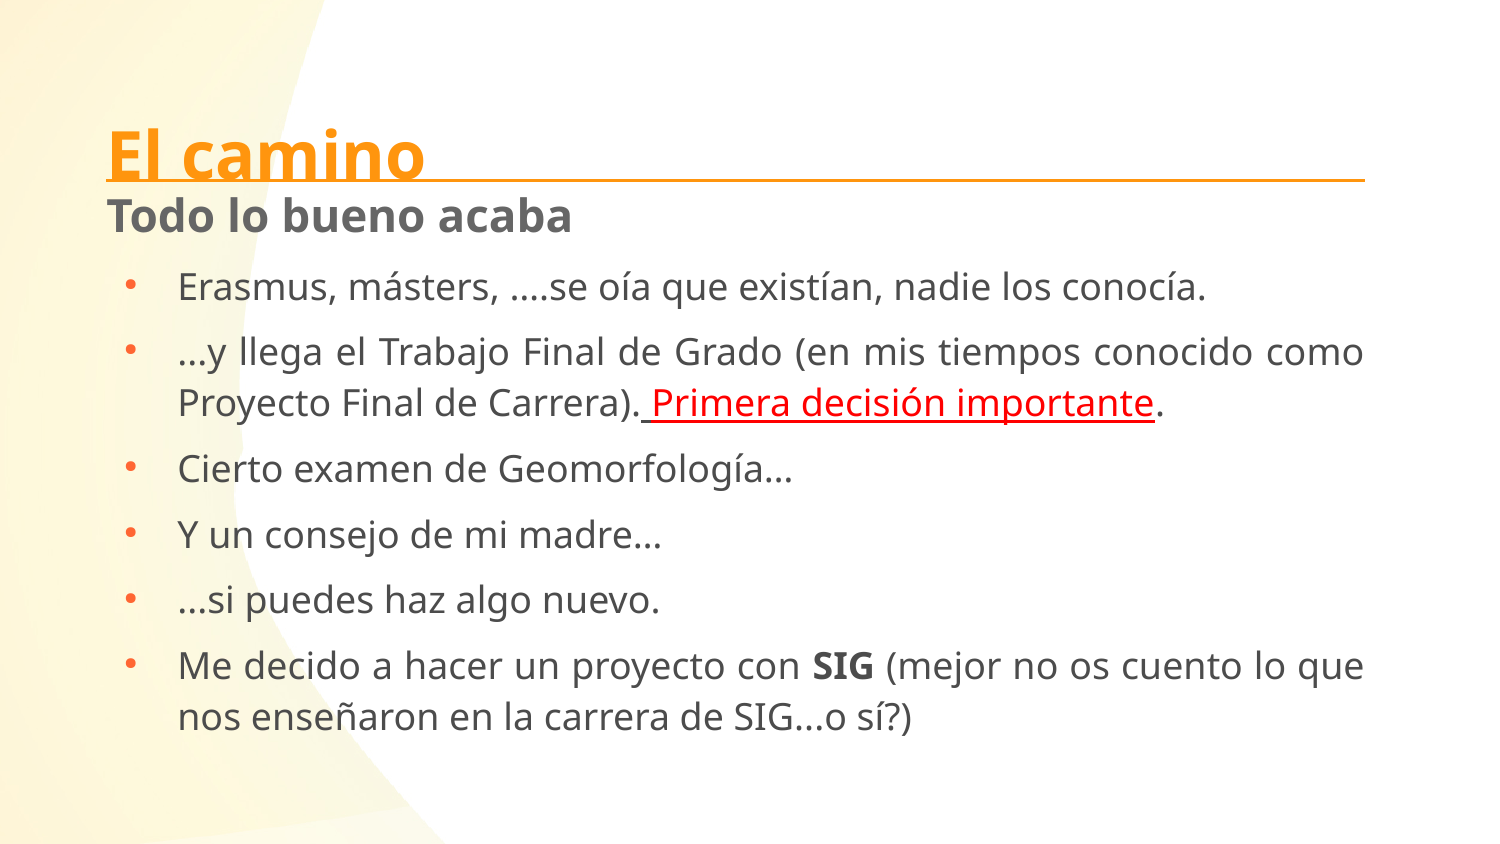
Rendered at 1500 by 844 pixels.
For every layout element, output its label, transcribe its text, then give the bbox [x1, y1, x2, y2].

text_box Todo lo bueno acaba [106, 183, 717, 247]
list Erasmus, másters, ….se oía que existían, nadie los conocía. ...y llega el Trabajo Final de Grado (en mis tiempos conocido como Proyecto Final de Carrera). Primera decisión importante. Cierto examen de Geomorfología… Y un consejo de mi madre… ...si puedes haz algo nuevo. Me decido a hacer un proyecto con SIG (mejor no os cuento lo que nos enseñaron en la carrera de SIG...o sí?) [106, 194, 1366, 766]
picture [0, 0, 1500, 844]
title El camino [106, 115, 1457, 193]
